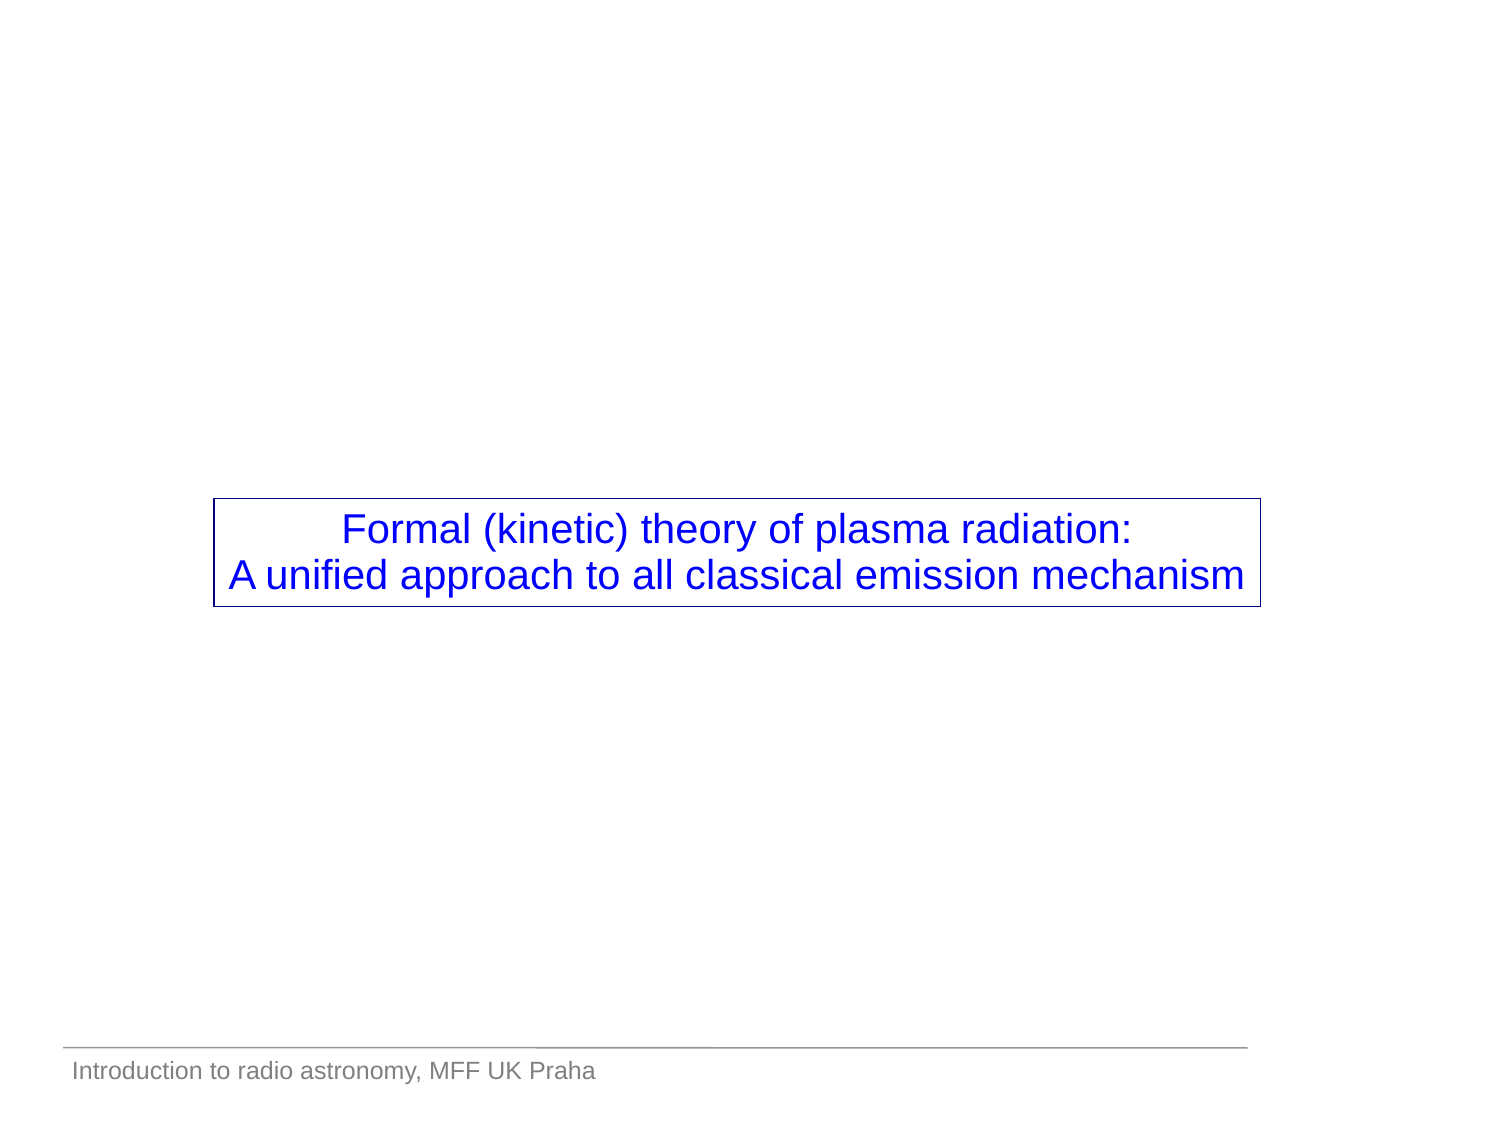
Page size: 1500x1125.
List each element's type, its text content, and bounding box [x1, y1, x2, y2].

text_box Formal (kinetic) theory of plasma radiation: A unified approach to all classical emission mechanism [213, 498, 1261, 607]
